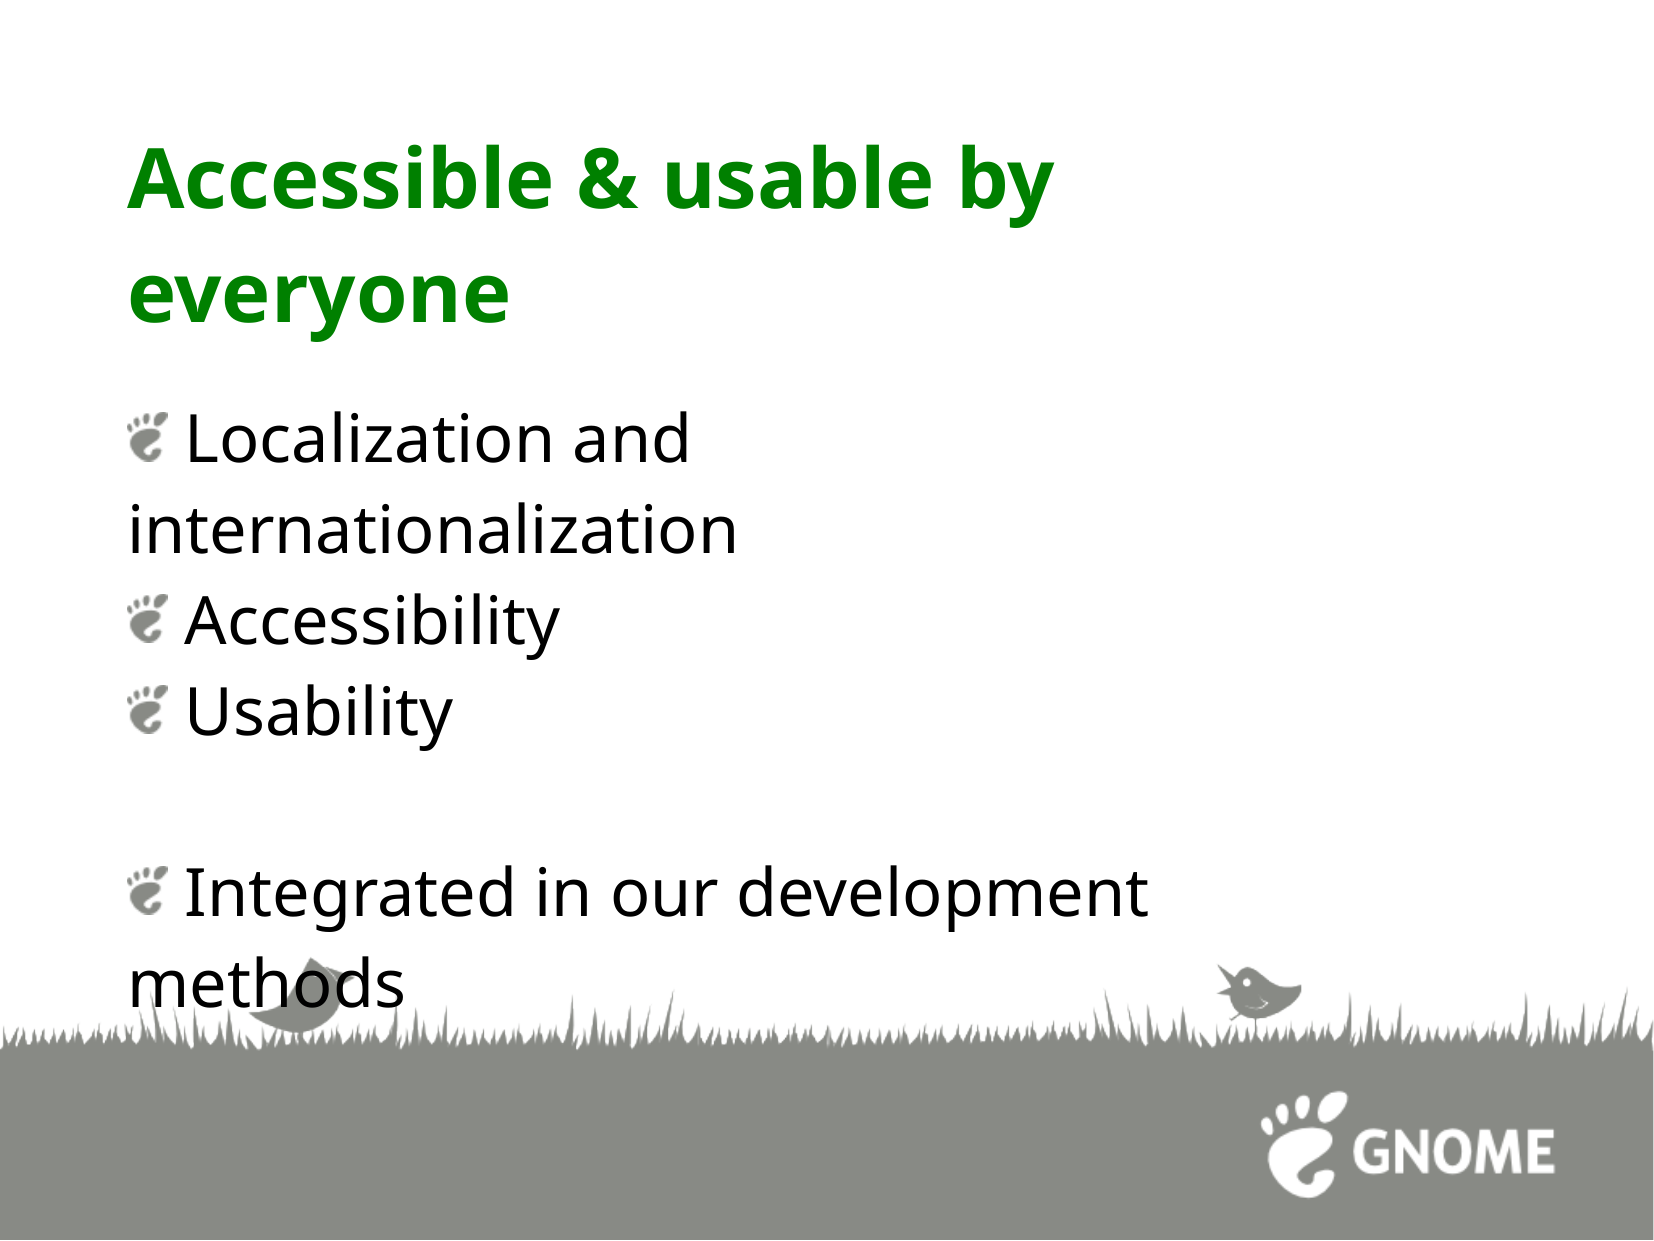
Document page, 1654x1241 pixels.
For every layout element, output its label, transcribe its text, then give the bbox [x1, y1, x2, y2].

text_box Accessible & usable by everyone [112, 112, 1276, 322]
text_box Localization and internationalization Accessibility Usability Integrated in our development methods [112, 384, 1276, 944]
picture [0, 0, 1654, 1241]
